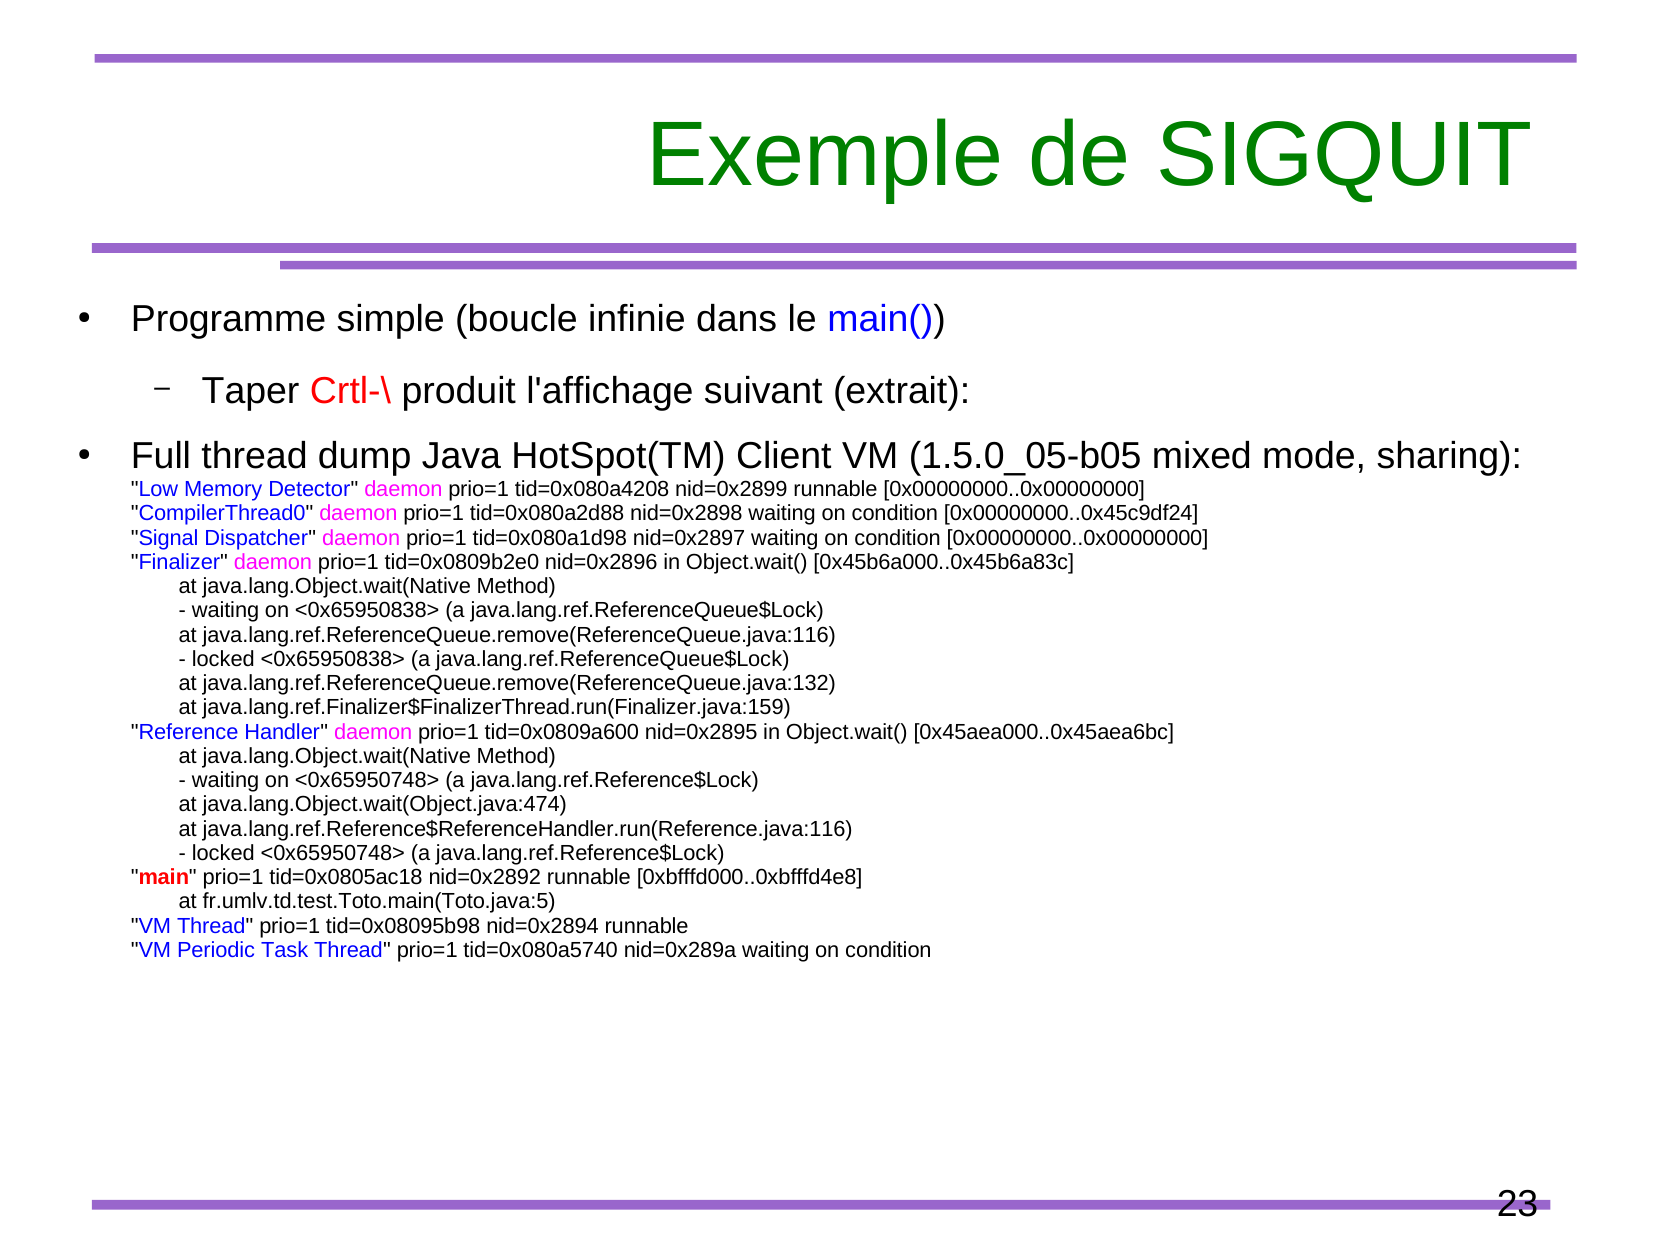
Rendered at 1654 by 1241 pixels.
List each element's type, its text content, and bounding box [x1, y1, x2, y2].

list Programme simple (boucle infinie dans le main()) Taper Crtl-\ produit l'affichage suivant (extrait): Full thread dump Java HotSpot(TM) Client VM (1.5.0_05-b05 mixed mode, sharing): "Low Memory Detector" daemon prio=1 tid=0x080a4208 nid=0x2899 runnable [0x00000000..0x00000000] "CompilerThread0" daemon prio=1 tid=0x080a2d88 nid=0x2898 waiting on condition [0x00000000..0x45c9df24] "Signal Dispatcher" daemon prio=1 tid=0x080a1d98 nid=0x2897 waiting on condition [0x00000000..0x00000000] "Finalizer" daemon prio=1 tid=0x0809b2e0 nid=0x2896 in Object.wait() [0x45b6a000..0x45b6a83c] at java.lang.Object.wait(Native Method) - waiting on <0x65950838> (a java.lang.ref.ReferenceQueue$Lock) at java.lang.ref.ReferenceQueue.remove(ReferenceQueue.java:116) - locked <0x65950838> (a java.lang.ref.ReferenceQueue$Lock) at java.lang.ref.ReferenceQueue.remove(ReferenceQueue.java:132) at java.lang.ref.Finalizer$FinalizerThread.run(Finalizer.java:159) "Reference Handler" daemon prio=1 tid=0x0809a600 nid=0x2895 in Object.wait() [0x45aea000..0x45aea6bc] at java.lang.Object.wait(Native Method) - waiting on <0x65950748> (a java.lang.ref.Reference$Lock) at java.lang.Object.wait(Object.java:474) at java.lang.ref.Reference$ReferenceHandler.run(Reference.java:116) - locked <0x65950748> (a java.lang.ref.Reference$Lock) "main" prio=1 tid=0x0805ac18 nid=0x2892 runnable [0xbfffd000..0xbfffd4e8] at fr.umlv.td.test.Toto.main(Toto.java:5) "VM Thread" prio=1 tid=0x08095b98 nid=0x2894 runnable "VM Periodic Task Thread" prio=1 tid=0x080a5740 nid=0x289a waiting on condition [59, 297, 1604, 1180]
title Exemple de SIGQUIT [121, 49, 1534, 257]
